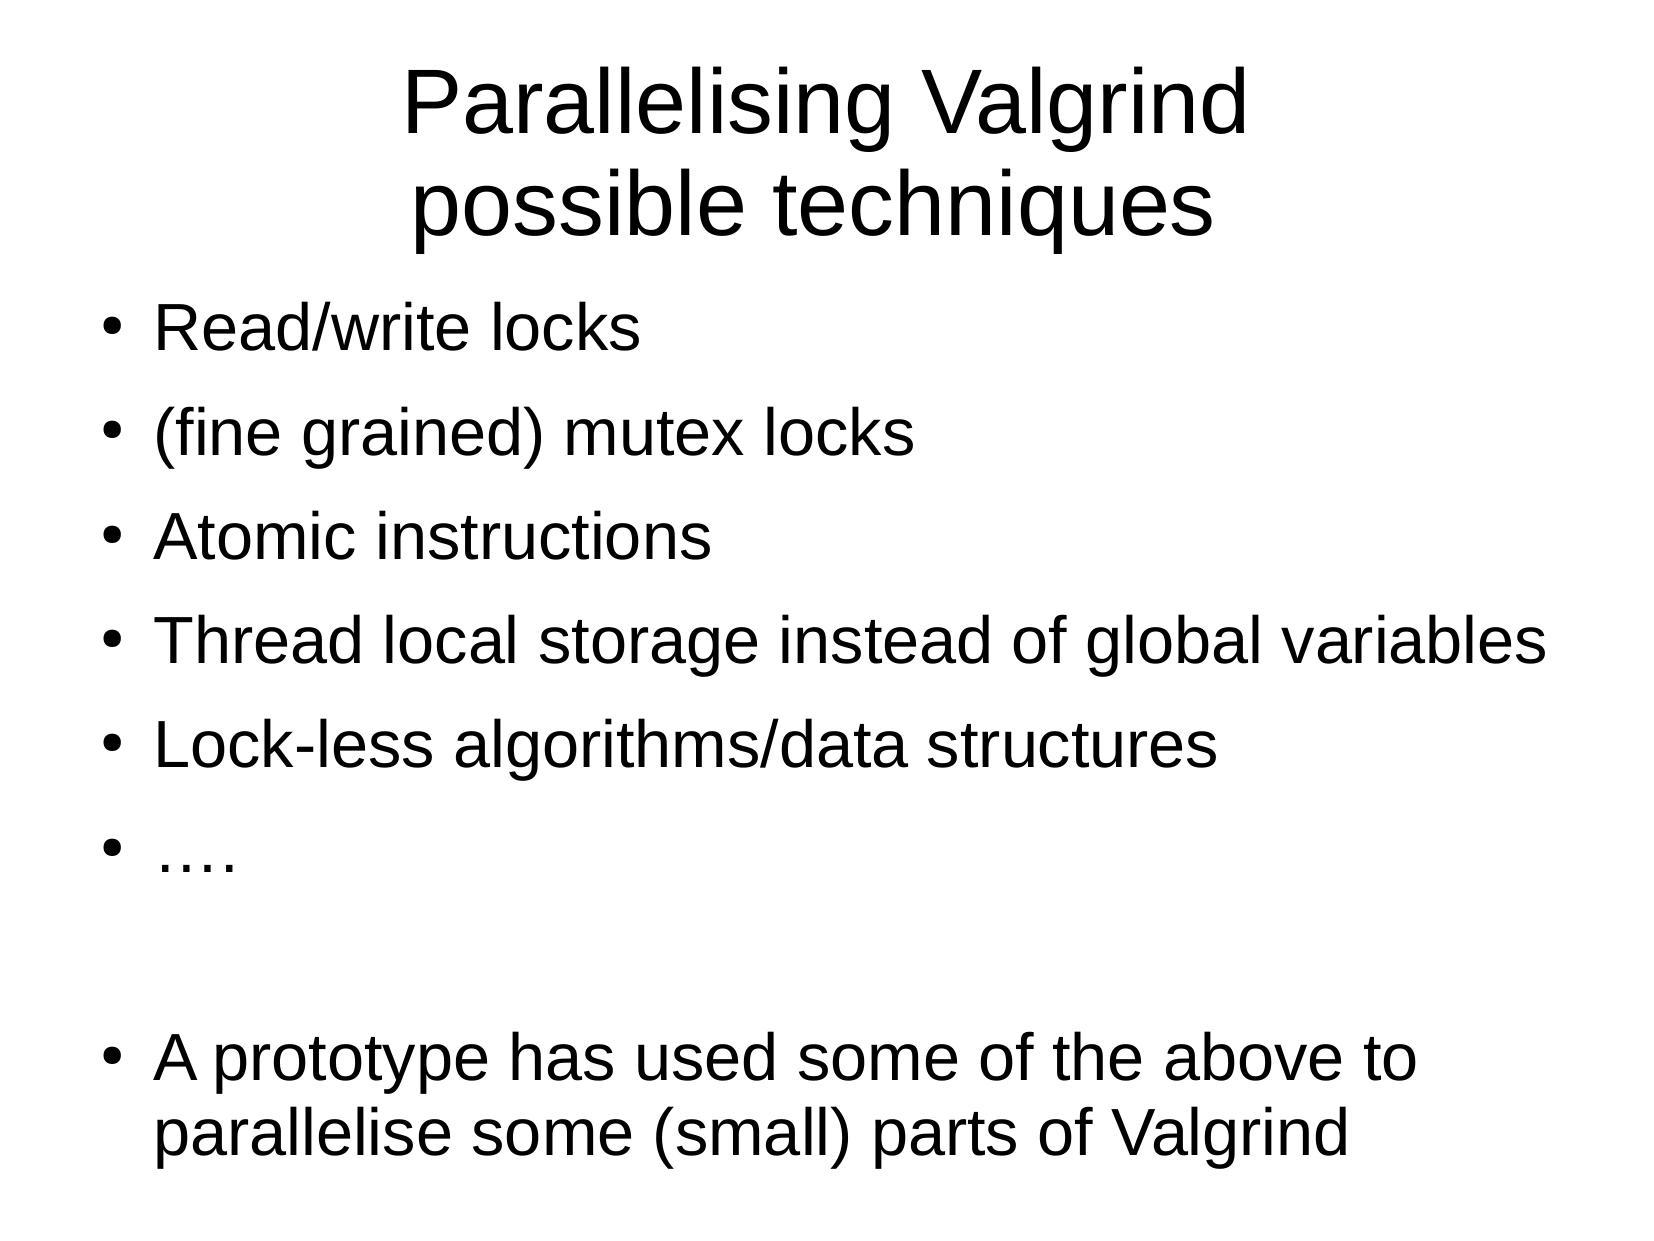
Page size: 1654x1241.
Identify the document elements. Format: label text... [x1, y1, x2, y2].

list Read/write locks (fine grained) mutex locks Atomic instructions Thread local storage instead of global variables Lock-less algorithms/data structures …. A prototype has used some of the above to parallelise some (small) parts of Valgrind [82, 290, 1571, 1186]
title Parallelising Valgrind possible techniques [82, 49, 1571, 257]
